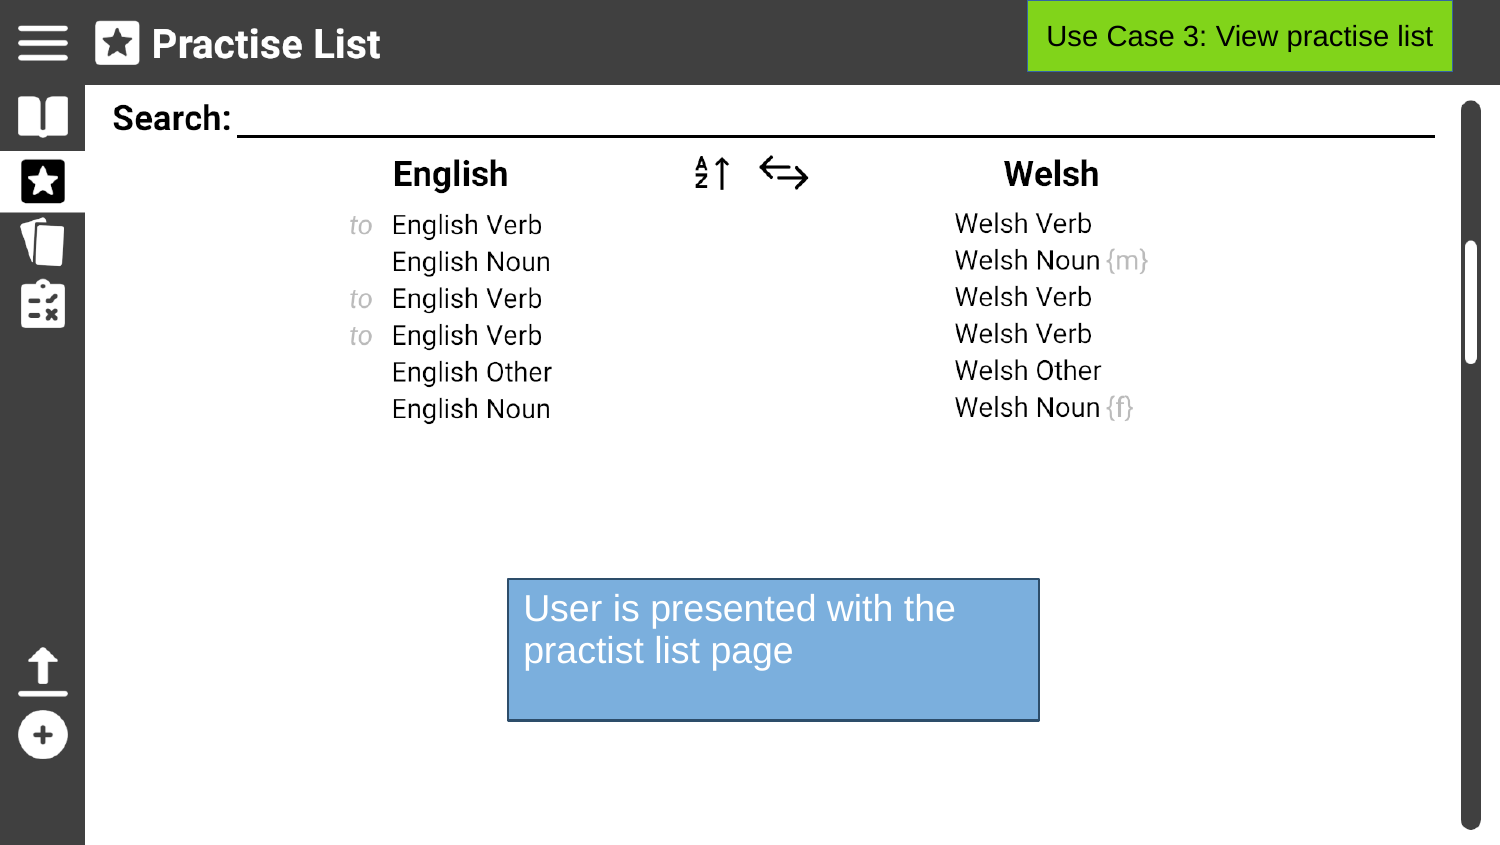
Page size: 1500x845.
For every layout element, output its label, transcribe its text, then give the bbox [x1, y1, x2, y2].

text_box User is presented with the practist list page [507, 578, 1040, 721]
text_box Use Case 3: View practise list [1027, 0, 1453, 72]
picture [0, 0, 1500, 845]
